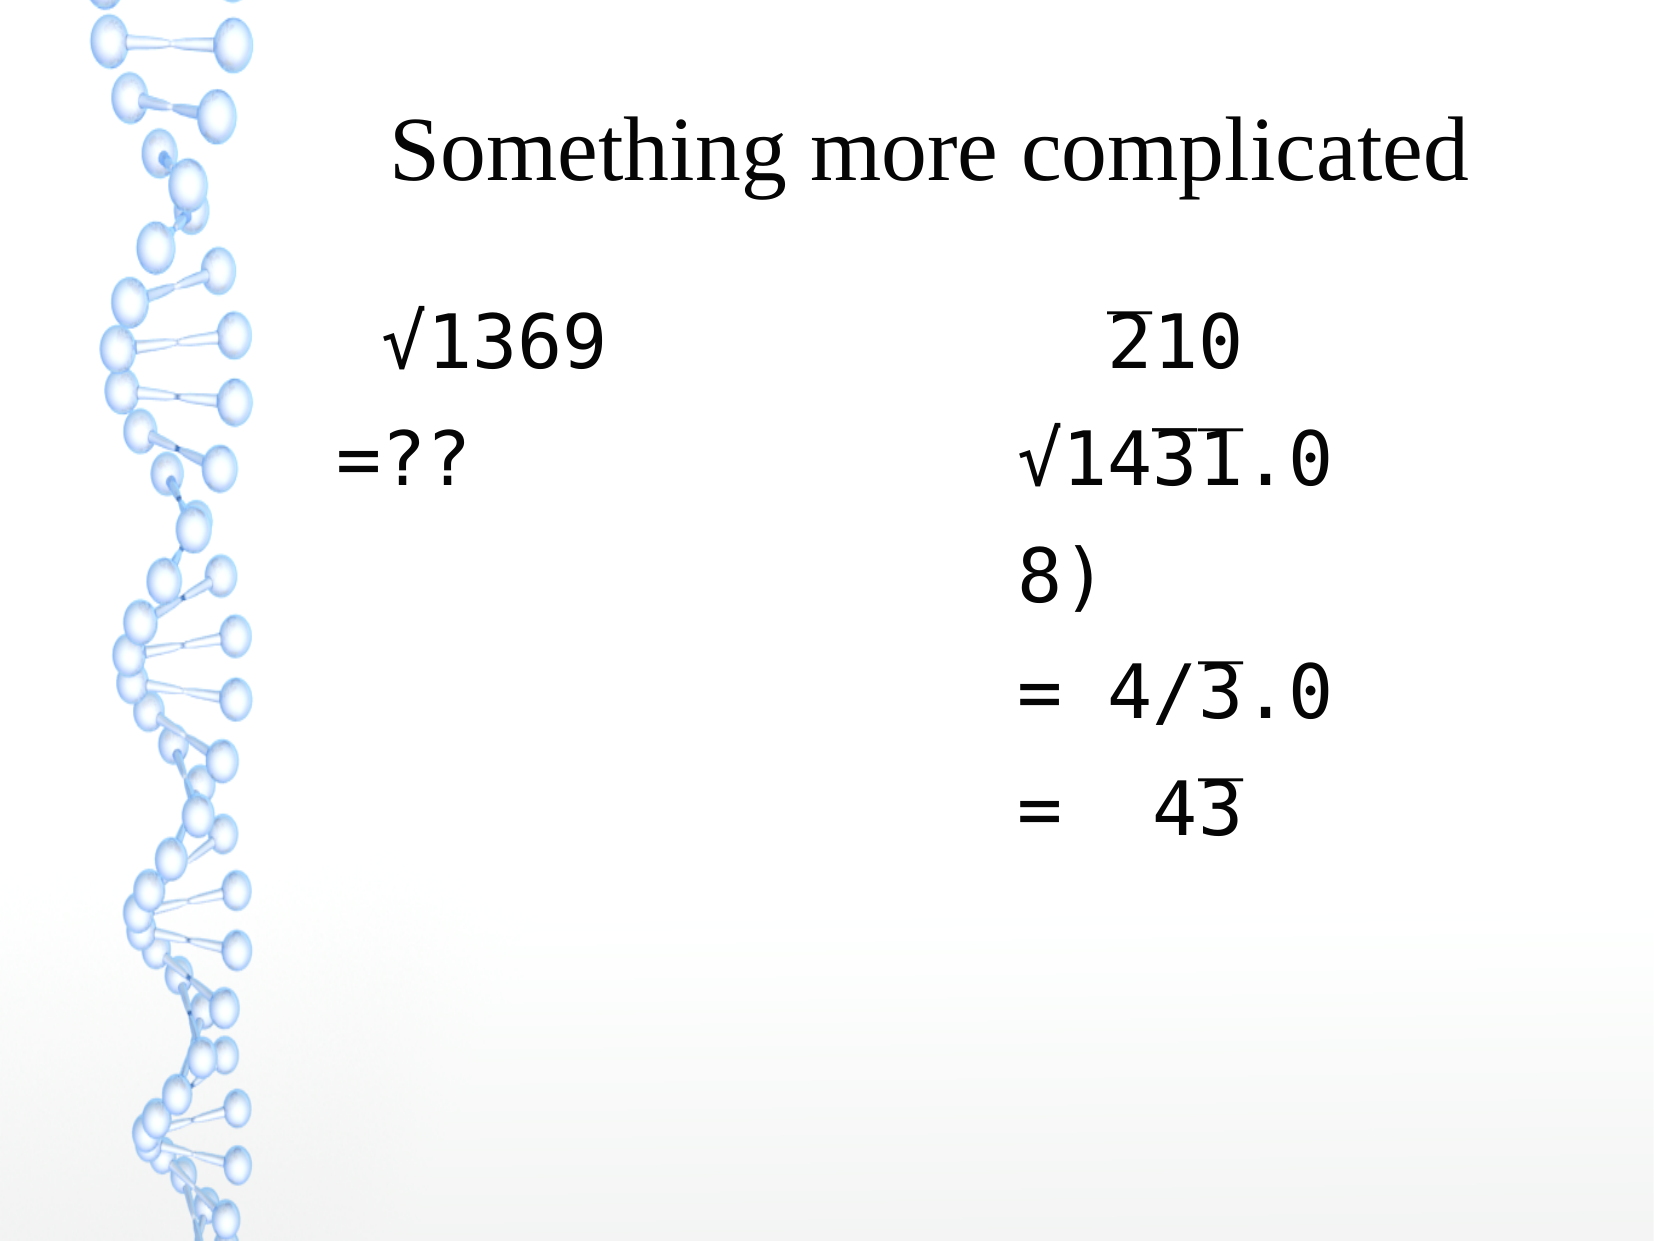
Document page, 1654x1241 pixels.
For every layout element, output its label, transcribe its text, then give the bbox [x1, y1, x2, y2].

list ̅210 √14̅̅3̅1.0 8) = 4/̅3.0 = 4̅3 [946, 299, 1595, 1019]
picture [0, 0, 1654, 1241]
list √1369 =?? [265, 299, 915, 1019]
title Something more complicated [265, 47, 1595, 252]
